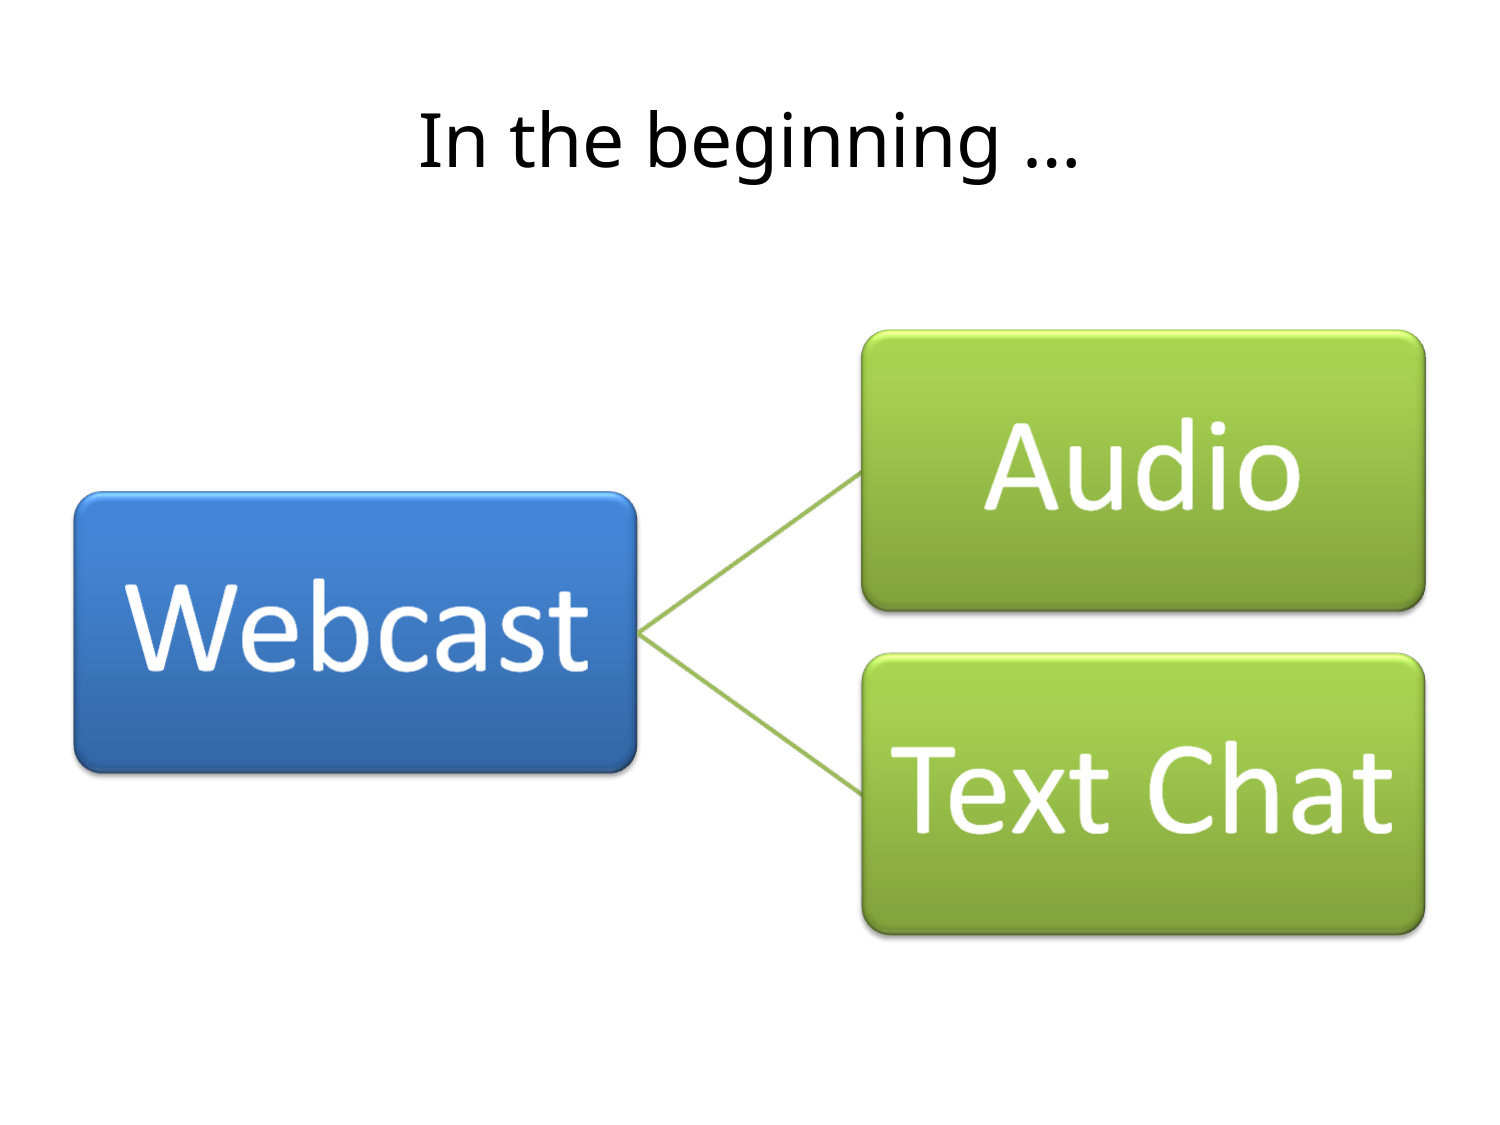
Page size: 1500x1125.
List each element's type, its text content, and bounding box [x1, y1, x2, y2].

picture [29, 261, 1488, 1007]
text_box In the beginning … [75, 45, 1426, 233]
